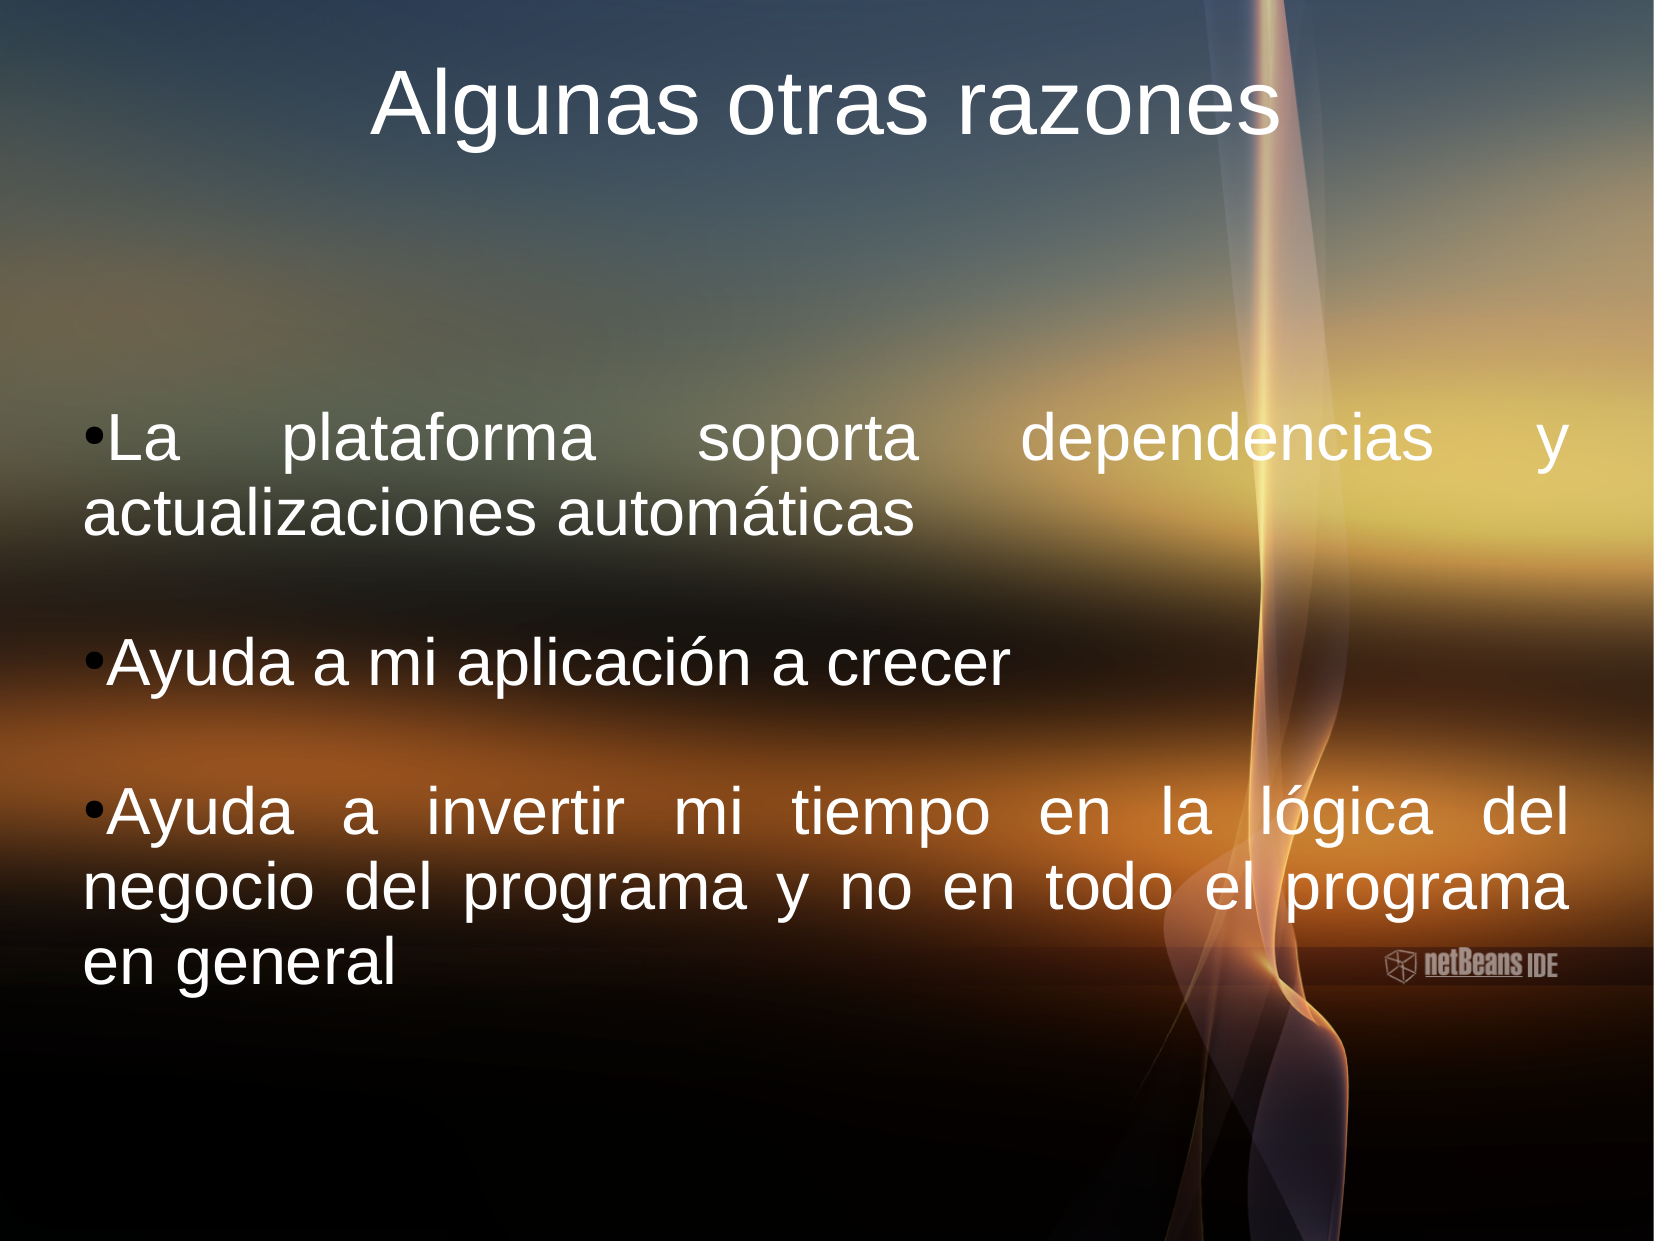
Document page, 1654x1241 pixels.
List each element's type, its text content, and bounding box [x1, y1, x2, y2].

picture [0, 0, 1654, 1241]
title Algunas otras razones [82, 50, 1571, 258]
subtitle La plataforma soporta dependencias y actualizaciones automáticas Ayuda a mi aplicación a crecer Ayuda a invertir mi tiempo en la lógica del negocio del programa y no en todo el programa en general [82, 297, 1571, 1102]
